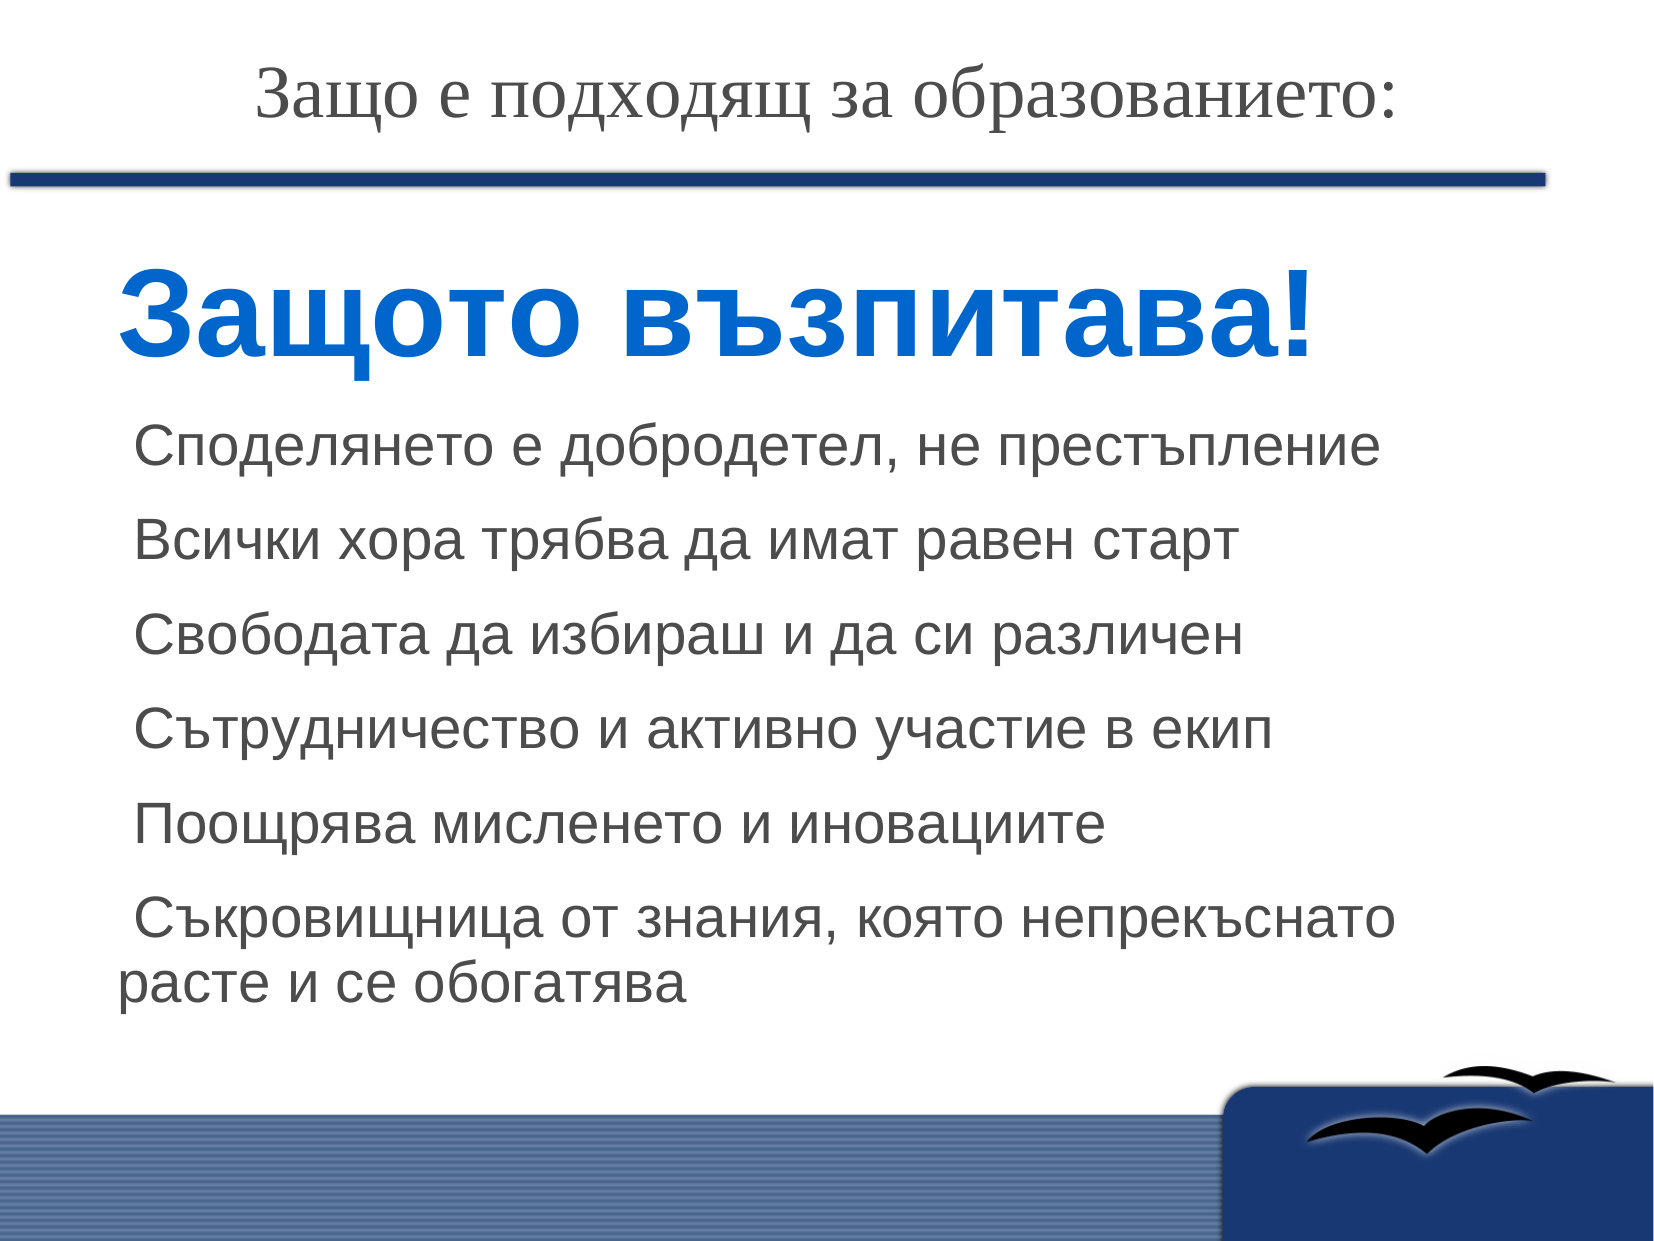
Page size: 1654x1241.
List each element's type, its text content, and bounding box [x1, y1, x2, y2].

picture [0, 0, 1654, 1241]
list Защото възпитава! Споделянето е добродетел, не престъпление Всички хора трябва да имат равен старт Свободата да избираш и да си различен Сътрудничество и активно участие в екип Поощрява мисленето и иновациите Съкровищница от знания, която непрекъснато расте и се обогатява [117, 243, 1530, 1026]
title Защо е подходящ за образованието: [121, 20, 1534, 164]
